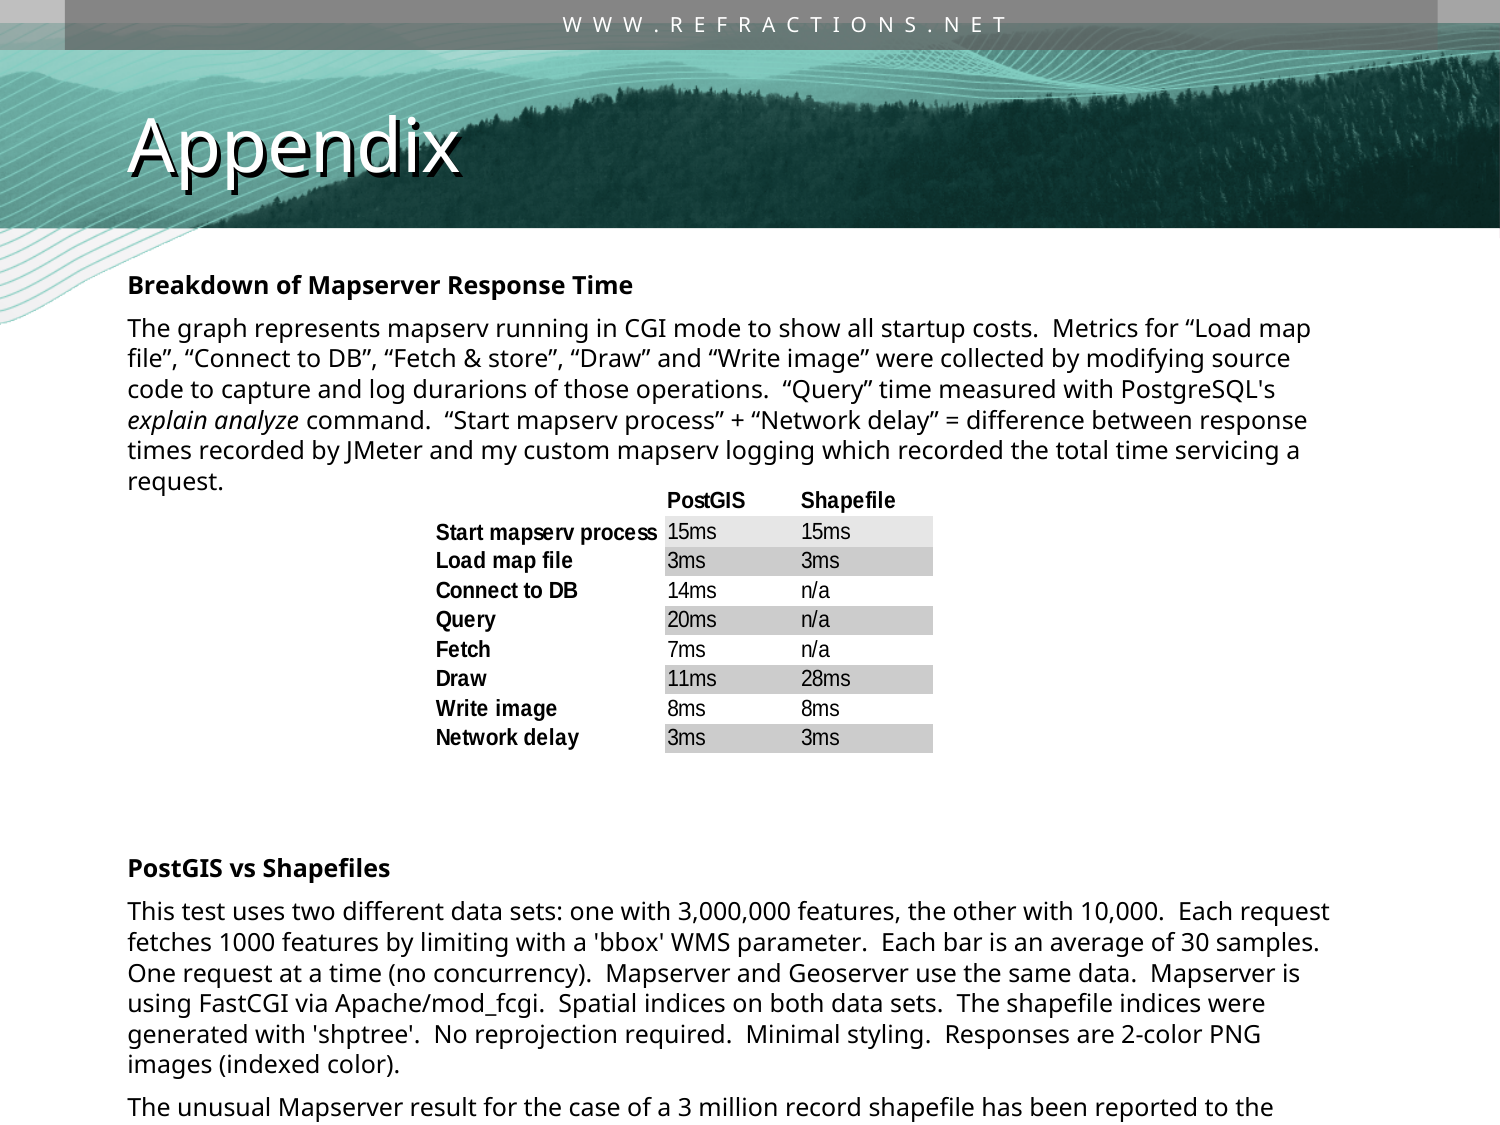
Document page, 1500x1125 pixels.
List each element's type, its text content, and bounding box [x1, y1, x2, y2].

title Appendix [112, 62, 1388, 226]
text_box Breakdown of Mapserver Response Time The graph represents mapserv running in CGI mode to show all startup costs. Metrics for “Load map file”, “Connect to DB”, “Fetch & store”, “Draw” and “Write image” were collected by modifying source code to capture and log durarions of those operations. “Query” time measured with PostgreSQL's explain analyze command. “Start mapserv process” + “Network delay” = difference between response times recorded by JMeter and my custom mapserv logging which recorded the total time servicing a request. PostGIS vs Shapefiles This test uses two different data sets: one with 3,000,000 features, the other with 10,000. Each request fetches 1000 features by limiting with a 'bbox' WMS parameter. Each bar is an average of 30 samples. One request at a time (no concurrency). Mapserver and Geoserver use the same data. Mapserver is using FastCGI via Apache/mod_fcgi. Spatial indices on both data sets. The shapefile indices were generated with 'shptree'. No reprojection required. Minimal styling. Responses are 2-color PNG images (indexed color). The unusual Mapserver result for the case of a 3 million record shapefile has been reported to the Mapserver bug tracker: http://trac.osgeo.org/mapserver/ticket/2282 [112, 262, 1351, 1125]
chart [433, 485, 935, 756]
picture [0, 50, 1500, 325]
